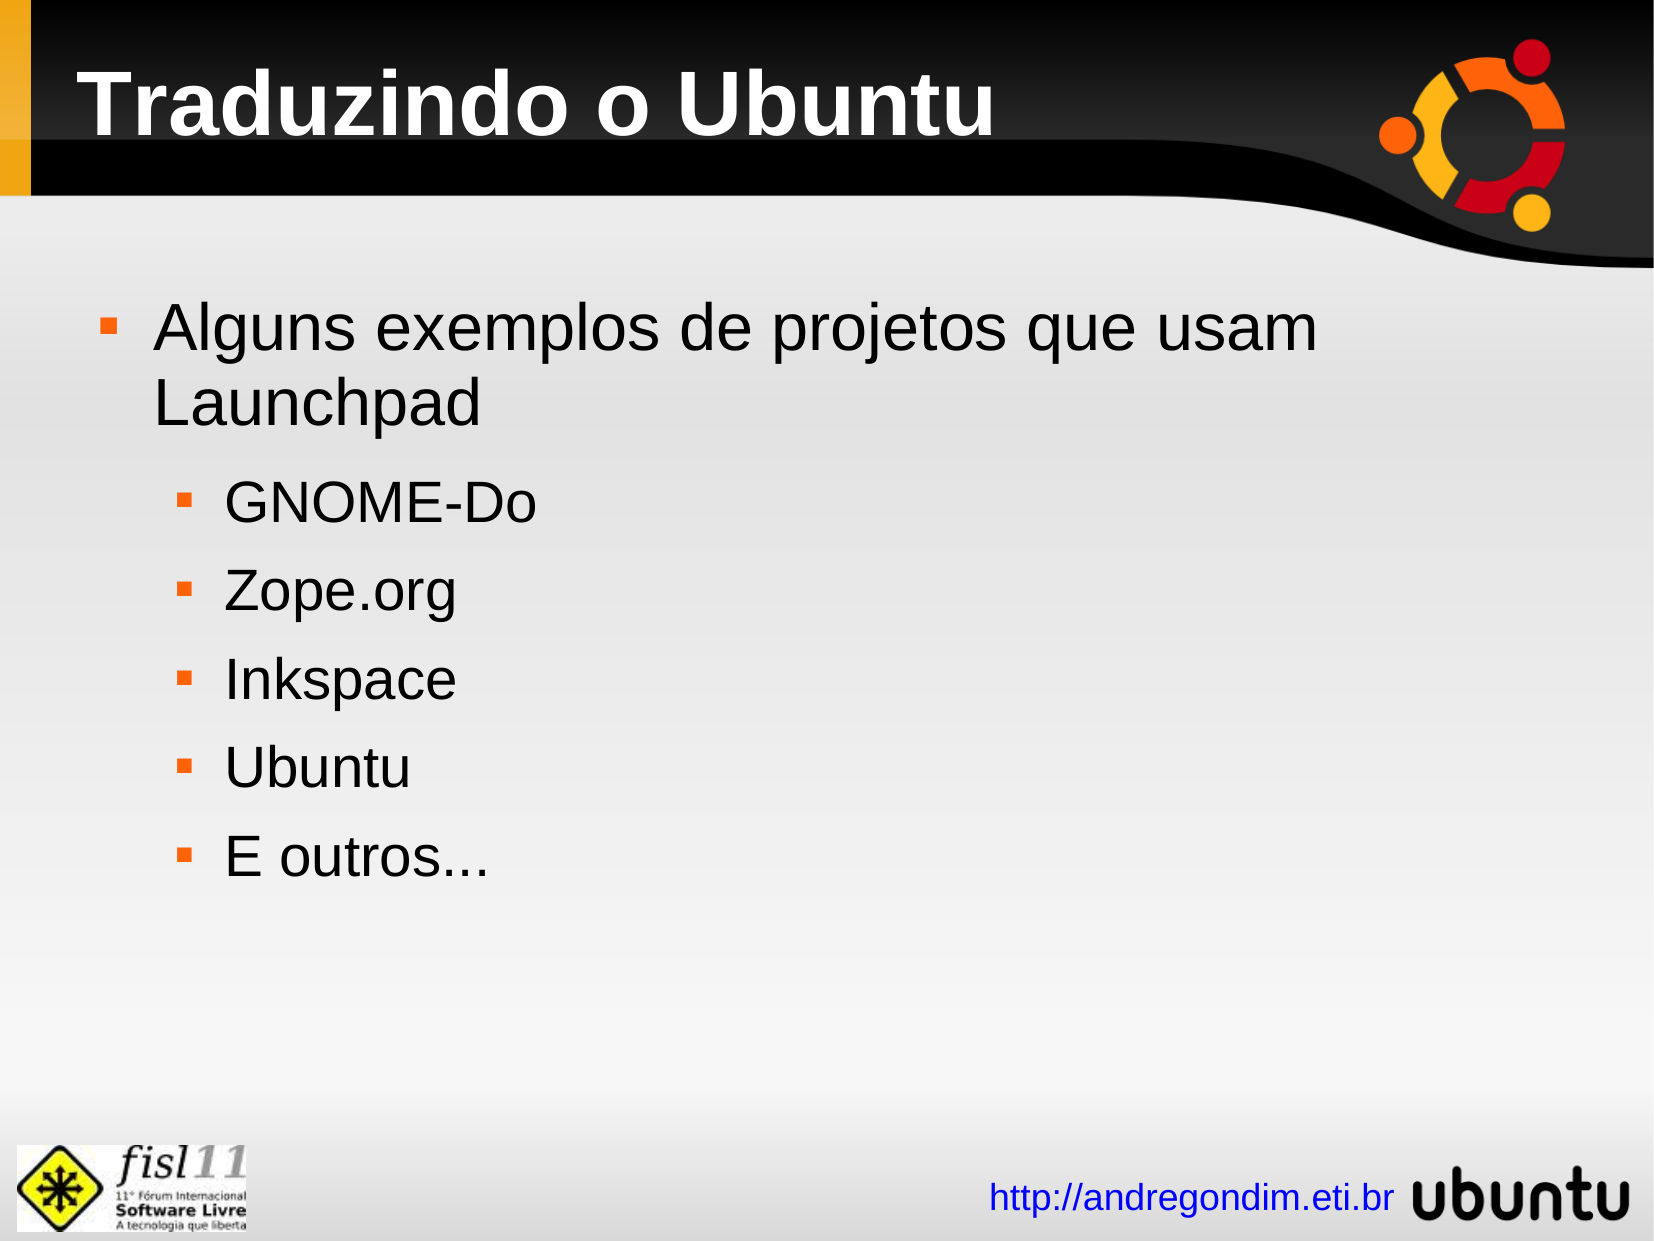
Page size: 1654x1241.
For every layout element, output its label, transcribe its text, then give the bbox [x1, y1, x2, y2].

picture [0, 0, 1654, 1241]
title Traduzindo o Ubuntu [76, 0, 1565, 208]
list Alguns exemplos de projetos que usam Launchpad GNOME-Do Zope.org Inkspace Ubuntu E outros... [82, 290, 1571, 975]
